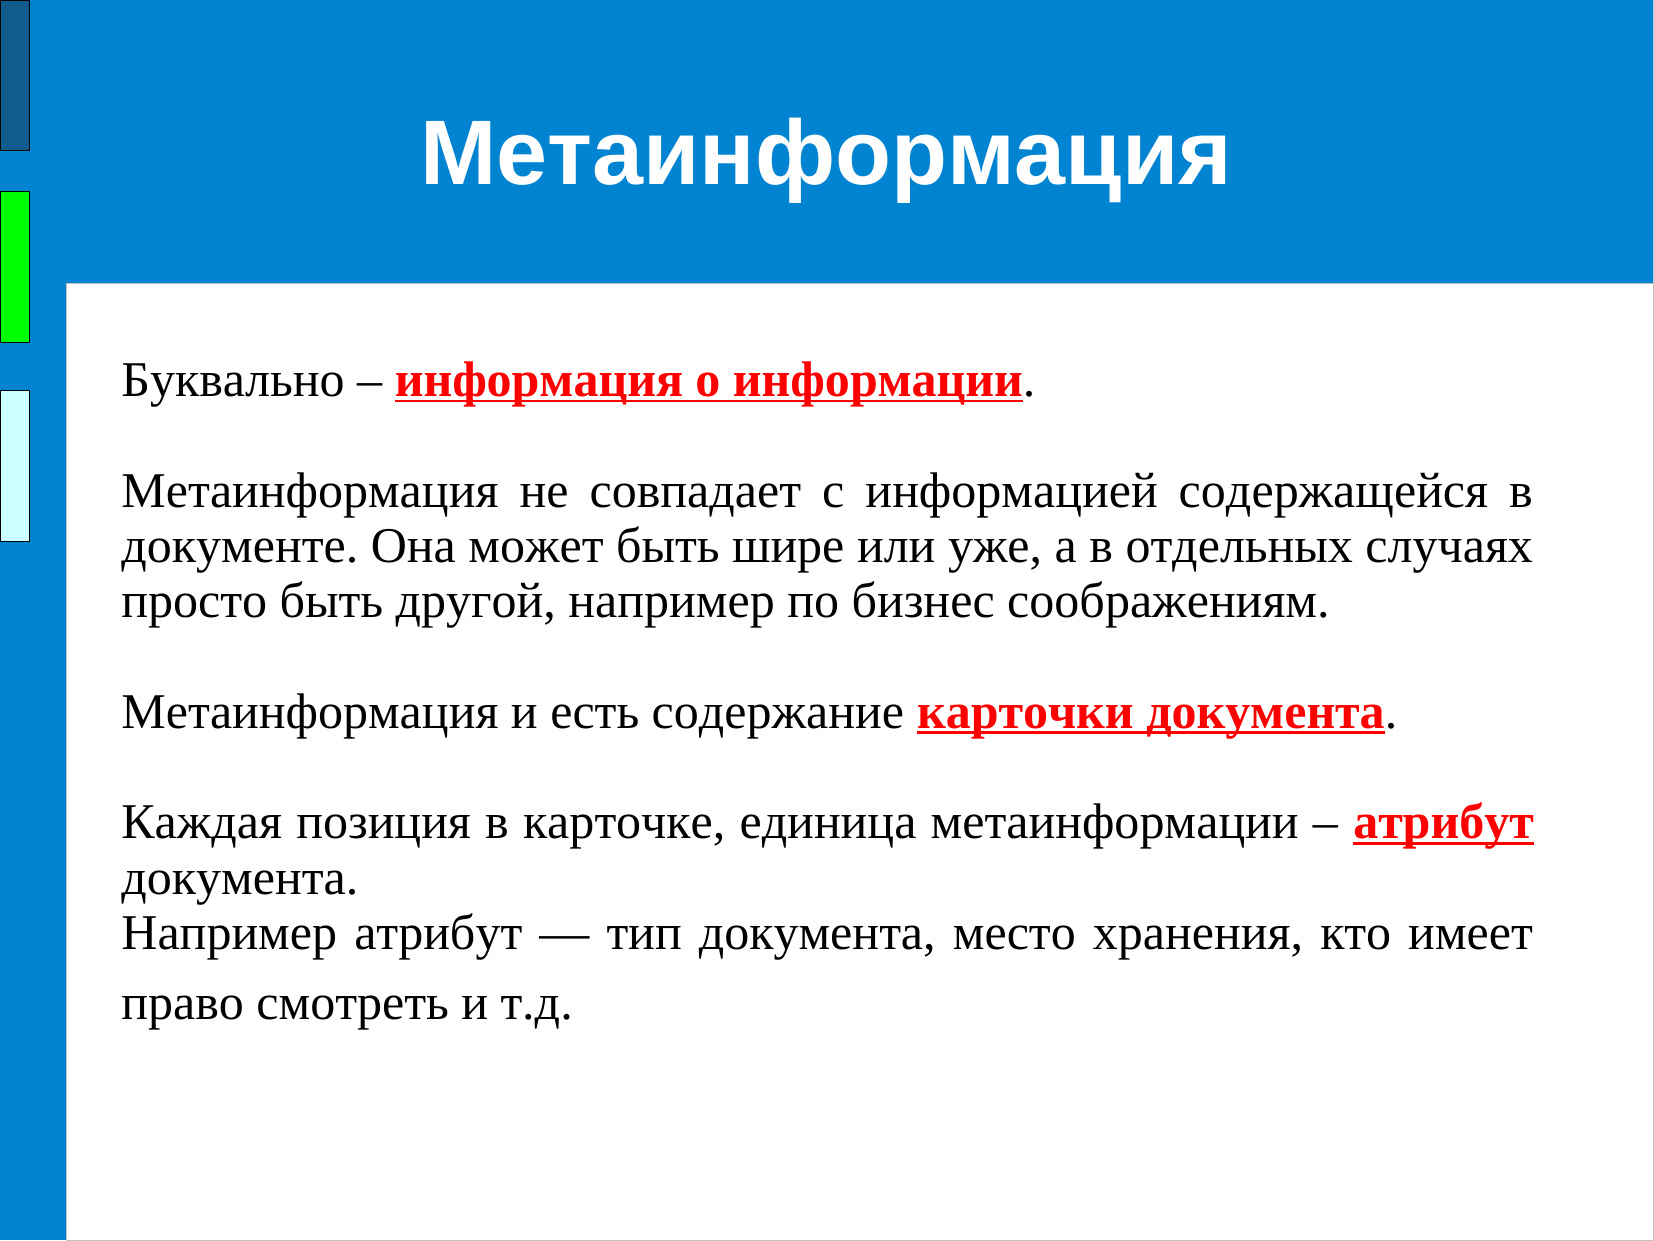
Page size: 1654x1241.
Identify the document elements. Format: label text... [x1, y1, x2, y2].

title Метаинформация [82, 49, 1571, 257]
subtitle Буквально – информация о информации. Метаинформация не совпадает с информацией содержащейся в документе. Она может быть шире или уже, а в отдельных случаях просто быть другой, например по бизнес соображениям. Метаинформация и есть содержание карточки документа. Каждая позиция в карточке, единица метаинформации – атрибут документа. Например атрибут — тип документа, место хранения, кто имеет право смотреть и т.д. [121, 352, 1534, 1156]
